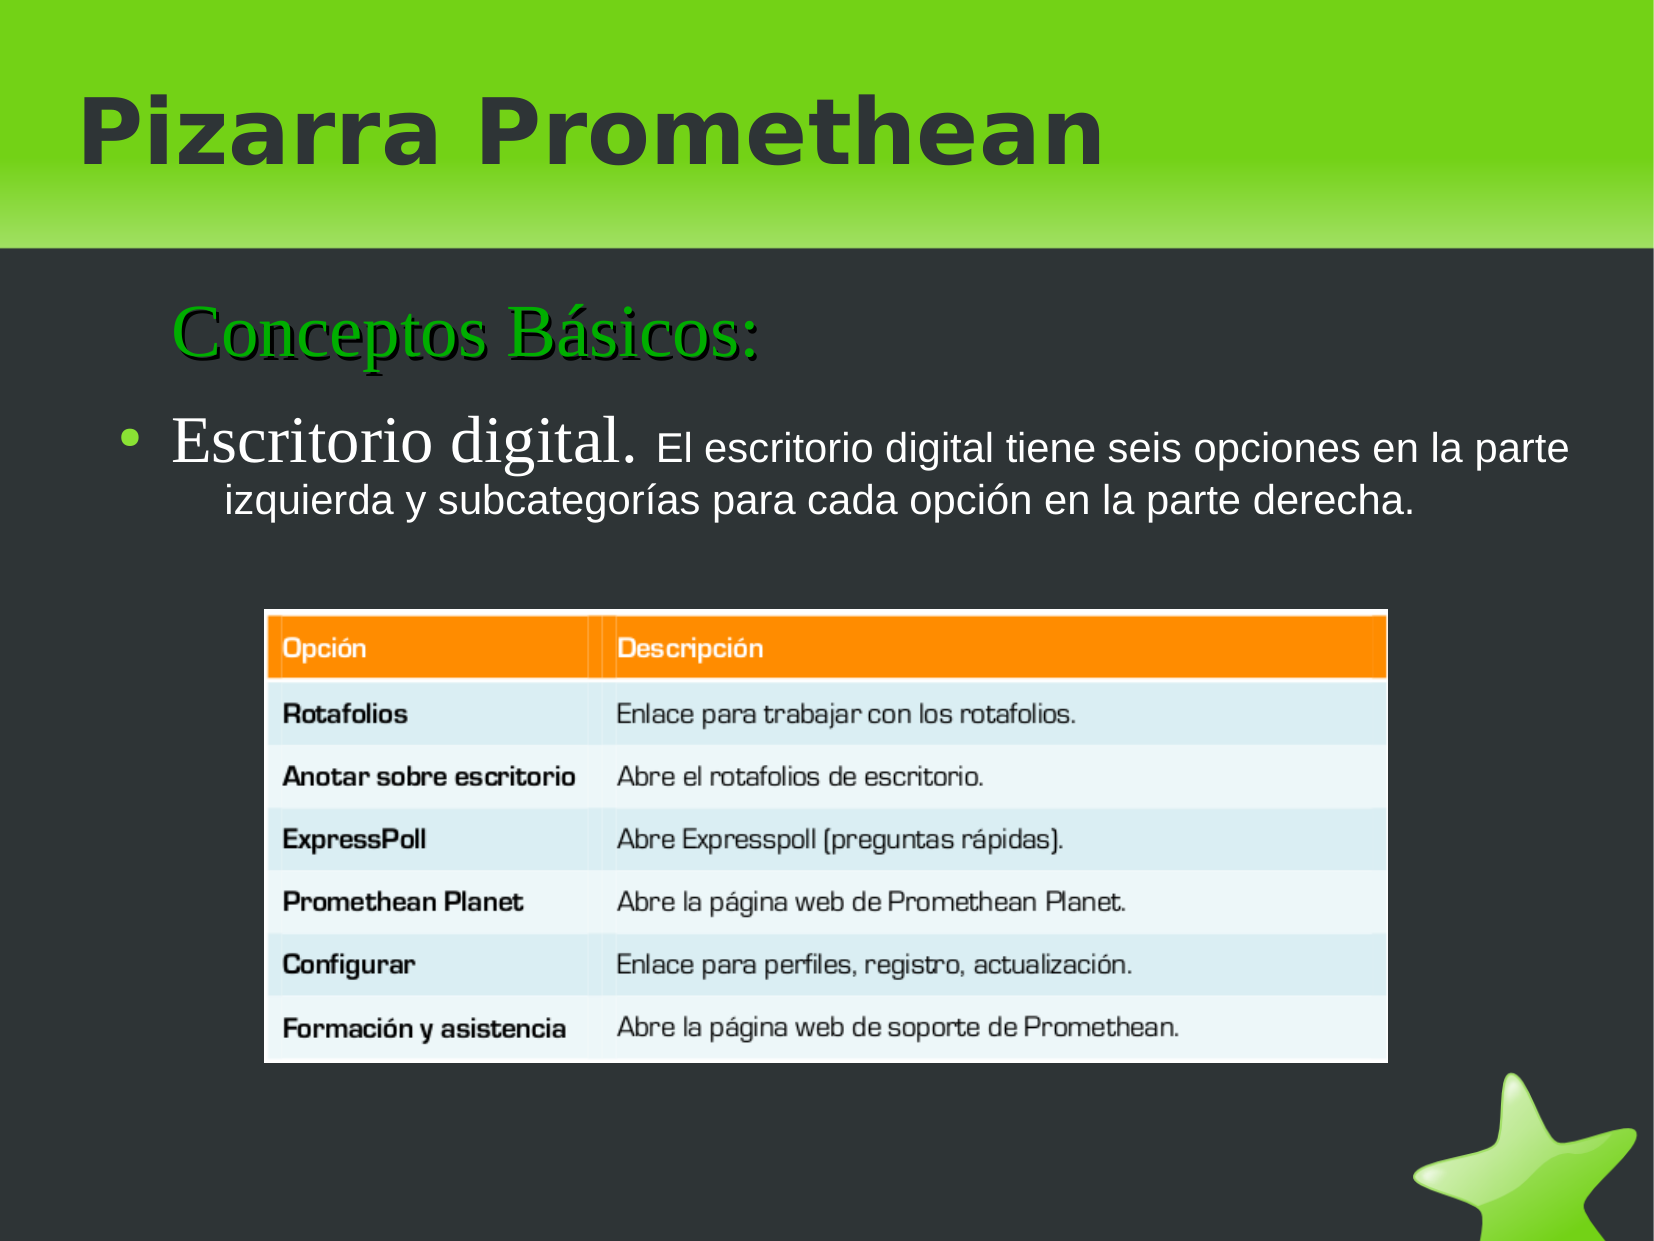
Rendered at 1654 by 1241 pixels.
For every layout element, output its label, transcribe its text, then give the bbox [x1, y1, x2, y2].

title Pizarra Promethean [76, 36, 1565, 229]
picture [0, 0, 1654, 1241]
list Conceptos Básicos: Escritorio digital. El escritorio digital tiene seis opciones en la parte izquierda y subcategorías para cada opción en la parte derecha. [82, 290, 1571, 1094]
